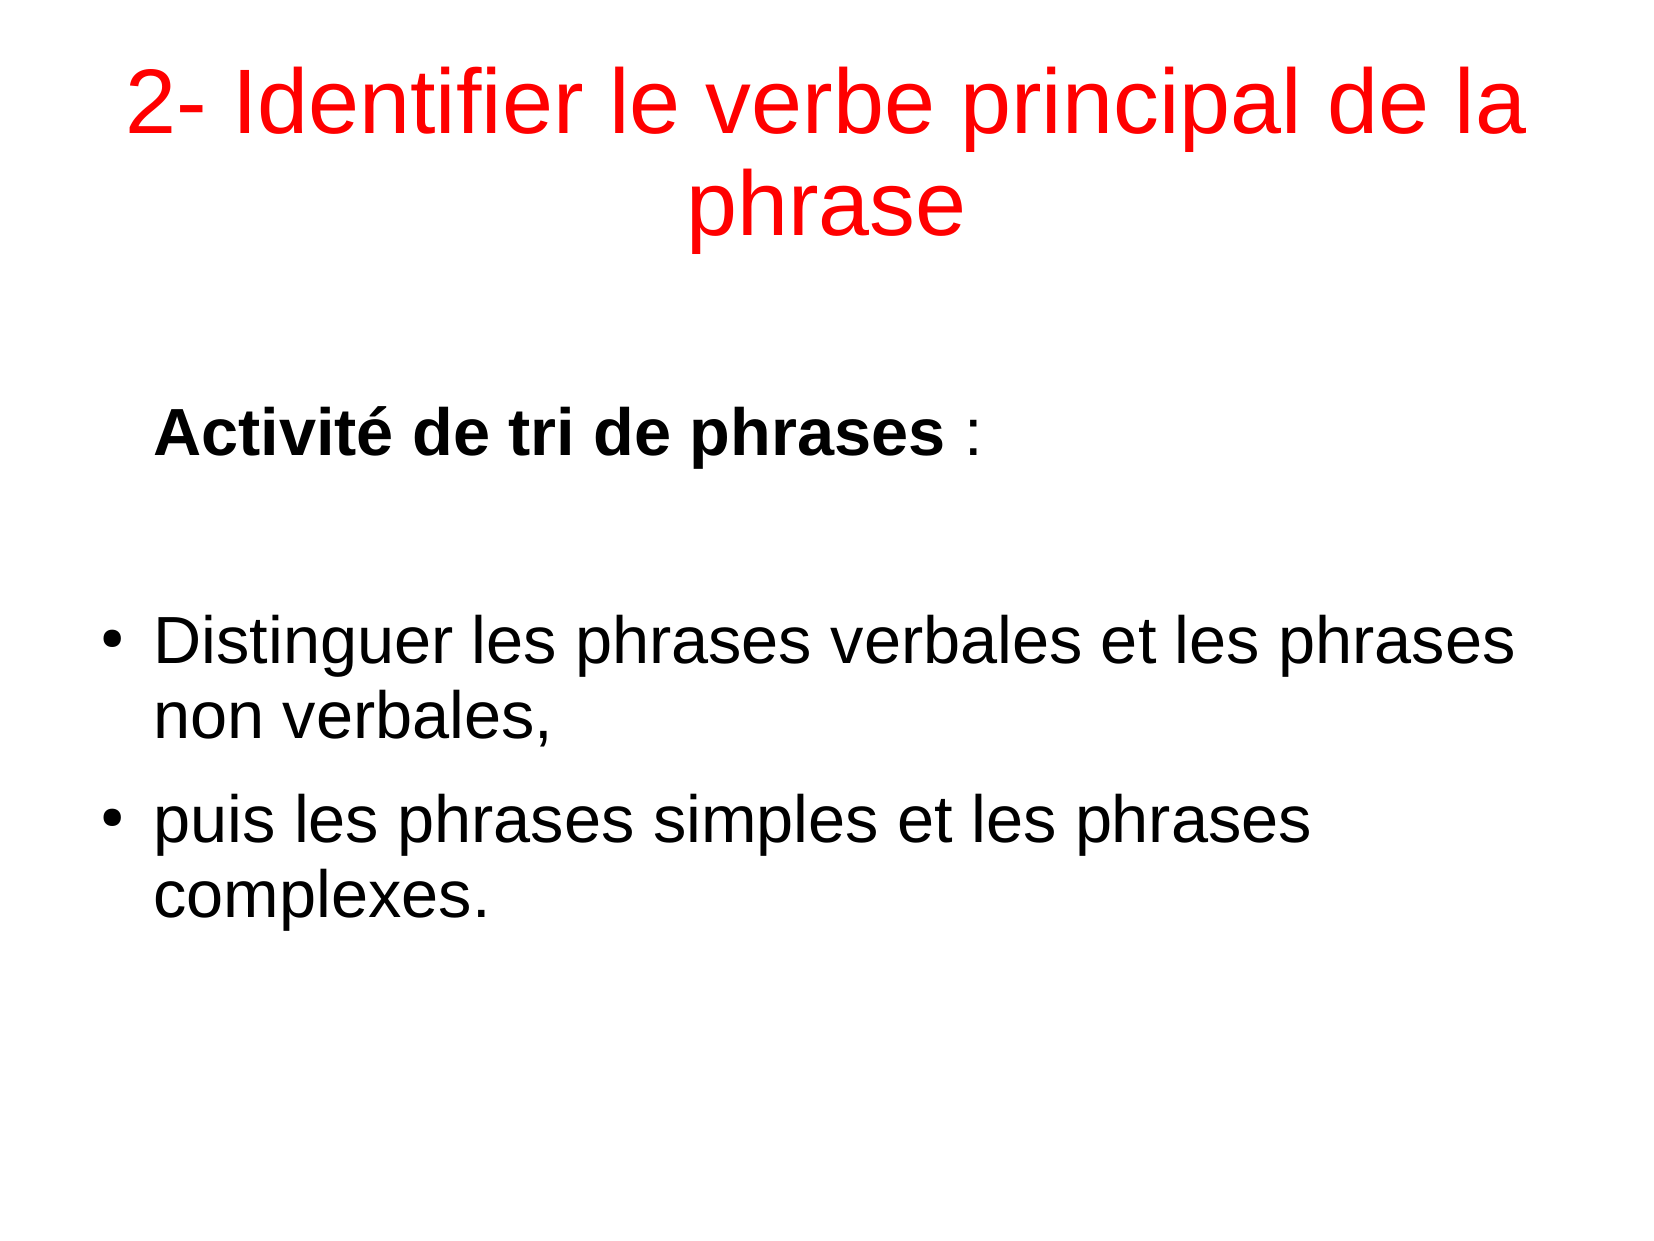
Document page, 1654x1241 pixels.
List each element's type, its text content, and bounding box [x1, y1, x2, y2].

list Activité de tri de phrases : Distinguer les phrases verbales et les phrases non verbales, puis les phrases simples et les phrases complexes. [82, 290, 1571, 1134]
title 2- Identifier le verbe principal de la phrase [82, 49, 1571, 257]
